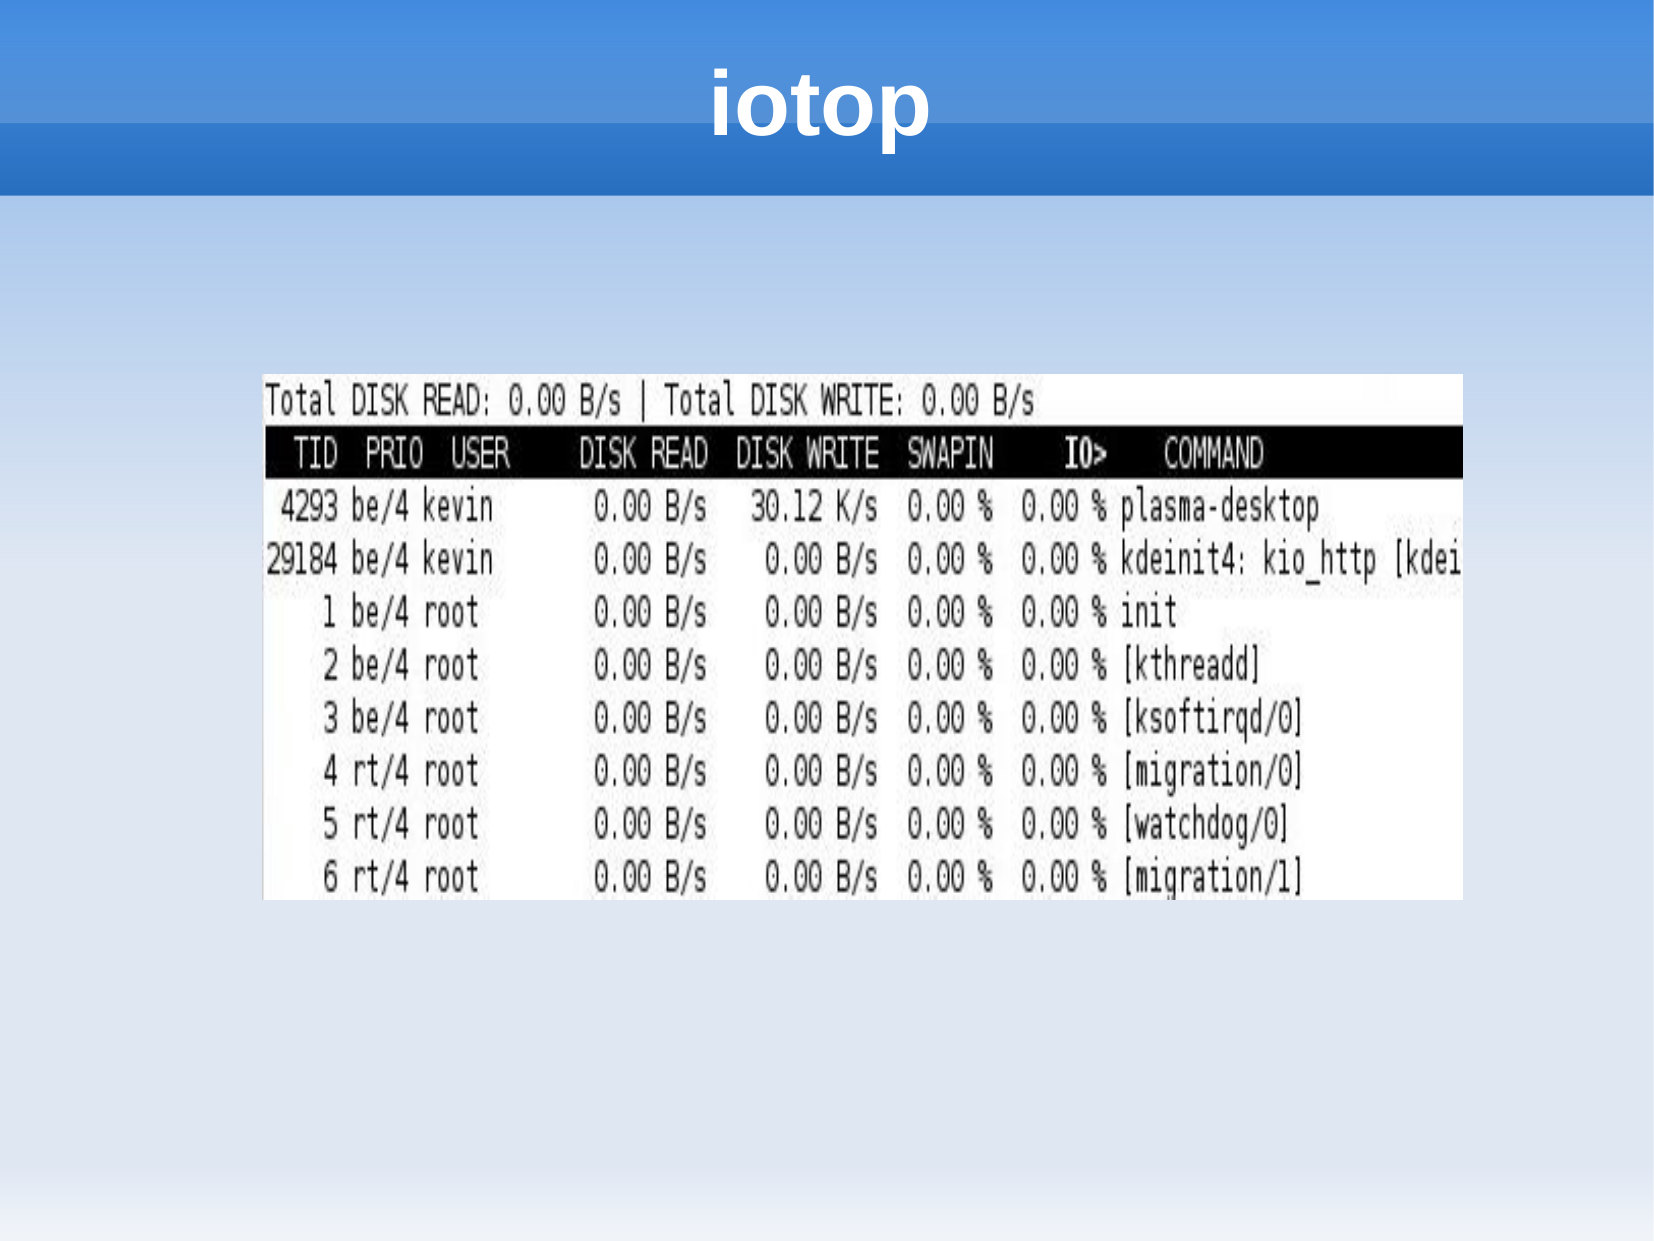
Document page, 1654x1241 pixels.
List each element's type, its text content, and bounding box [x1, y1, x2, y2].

title iotop [76, 0, 1565, 208]
picture [0, 0, 1654, 1241]
